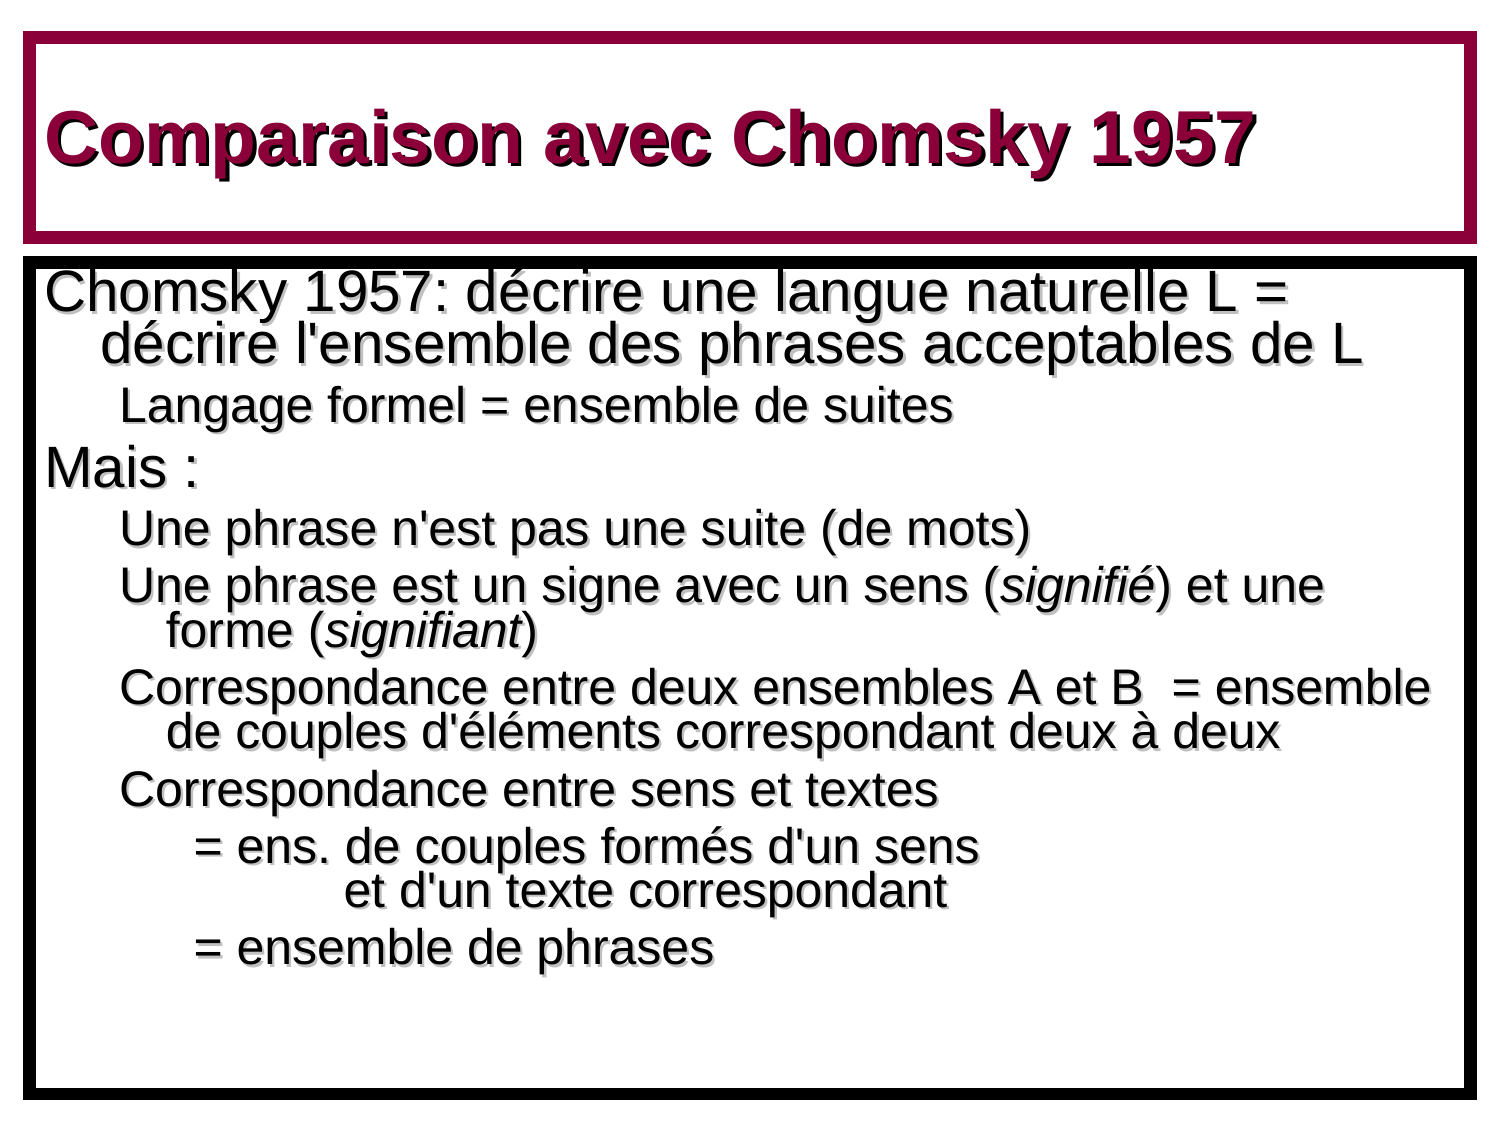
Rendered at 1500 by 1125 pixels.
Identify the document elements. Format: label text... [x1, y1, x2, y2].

title Comparaison avec Chomsky 1957 [29, 37, 1471, 238]
list Chomsky 1957: décrire une langue naturelle L = décrire l'ensemble des phrases acceptables de L Langage formel = ensemble de suites Mais : Une phrase n'est pas une suite (de mots) Une phrase est un signe avec un sens (signifié) et une forme (signifiant) Correspondance entre deux ensembles A et B = ensemble de couples d'éléments correspondant deux à deux Correspondance entre sens et textes = ens. de couples formés d'un sens et d'un texte correspondant = ensemble de phrases [29, 262, 1471, 1095]
